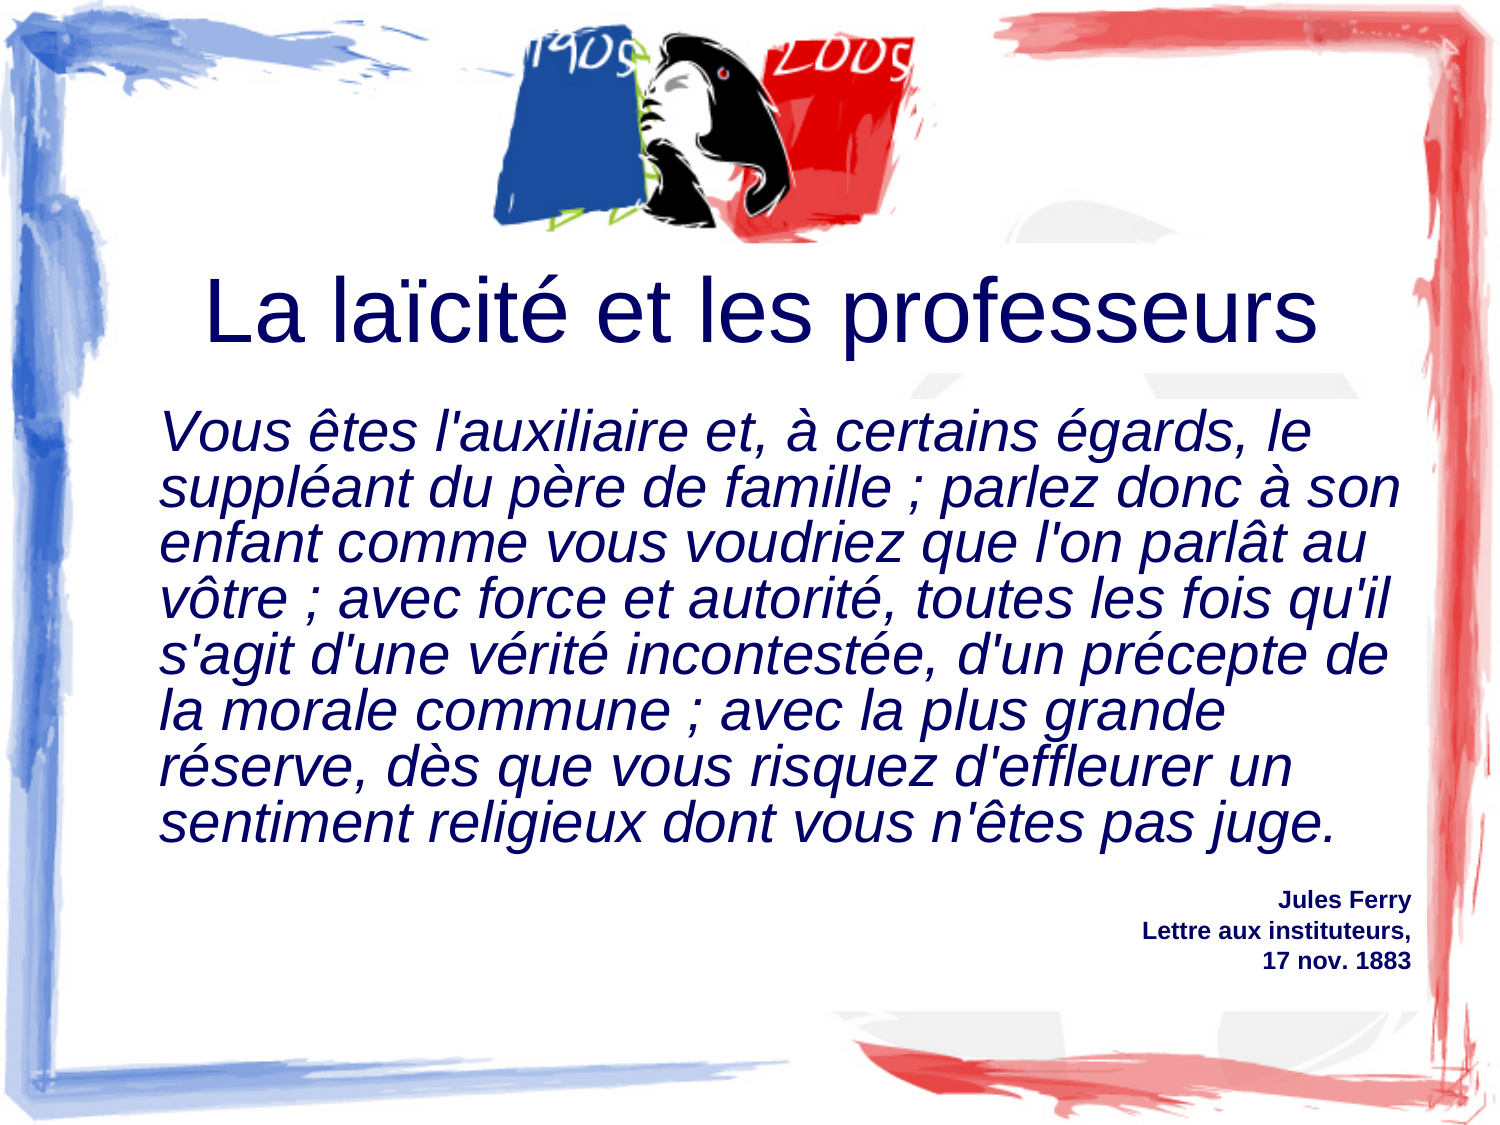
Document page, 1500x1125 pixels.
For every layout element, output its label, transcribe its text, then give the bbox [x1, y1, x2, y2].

title La laïcité et les professeurs [147, 243, 1376, 374]
list Vous êtes l'auxiliaire et, à certains égards, le suppléant du père de famille ; parlez donc à son enfant comme vous voudriez que l'on parlât au vôtre ; avec force et autorité, toutes les fois qu'il s'agit d'une vérité incontestée, d'un précepte de la morale commune ; avec la plus grande réserve, dès que vous risquez d'effleurer un sentiment religieux dont vous n'êtes pas juge. Jules Ferry Lettre aux instituteurs, 17 nov. 1883 [88, 398, 1427, 1012]
picture [0, 0, 1500, 1125]
